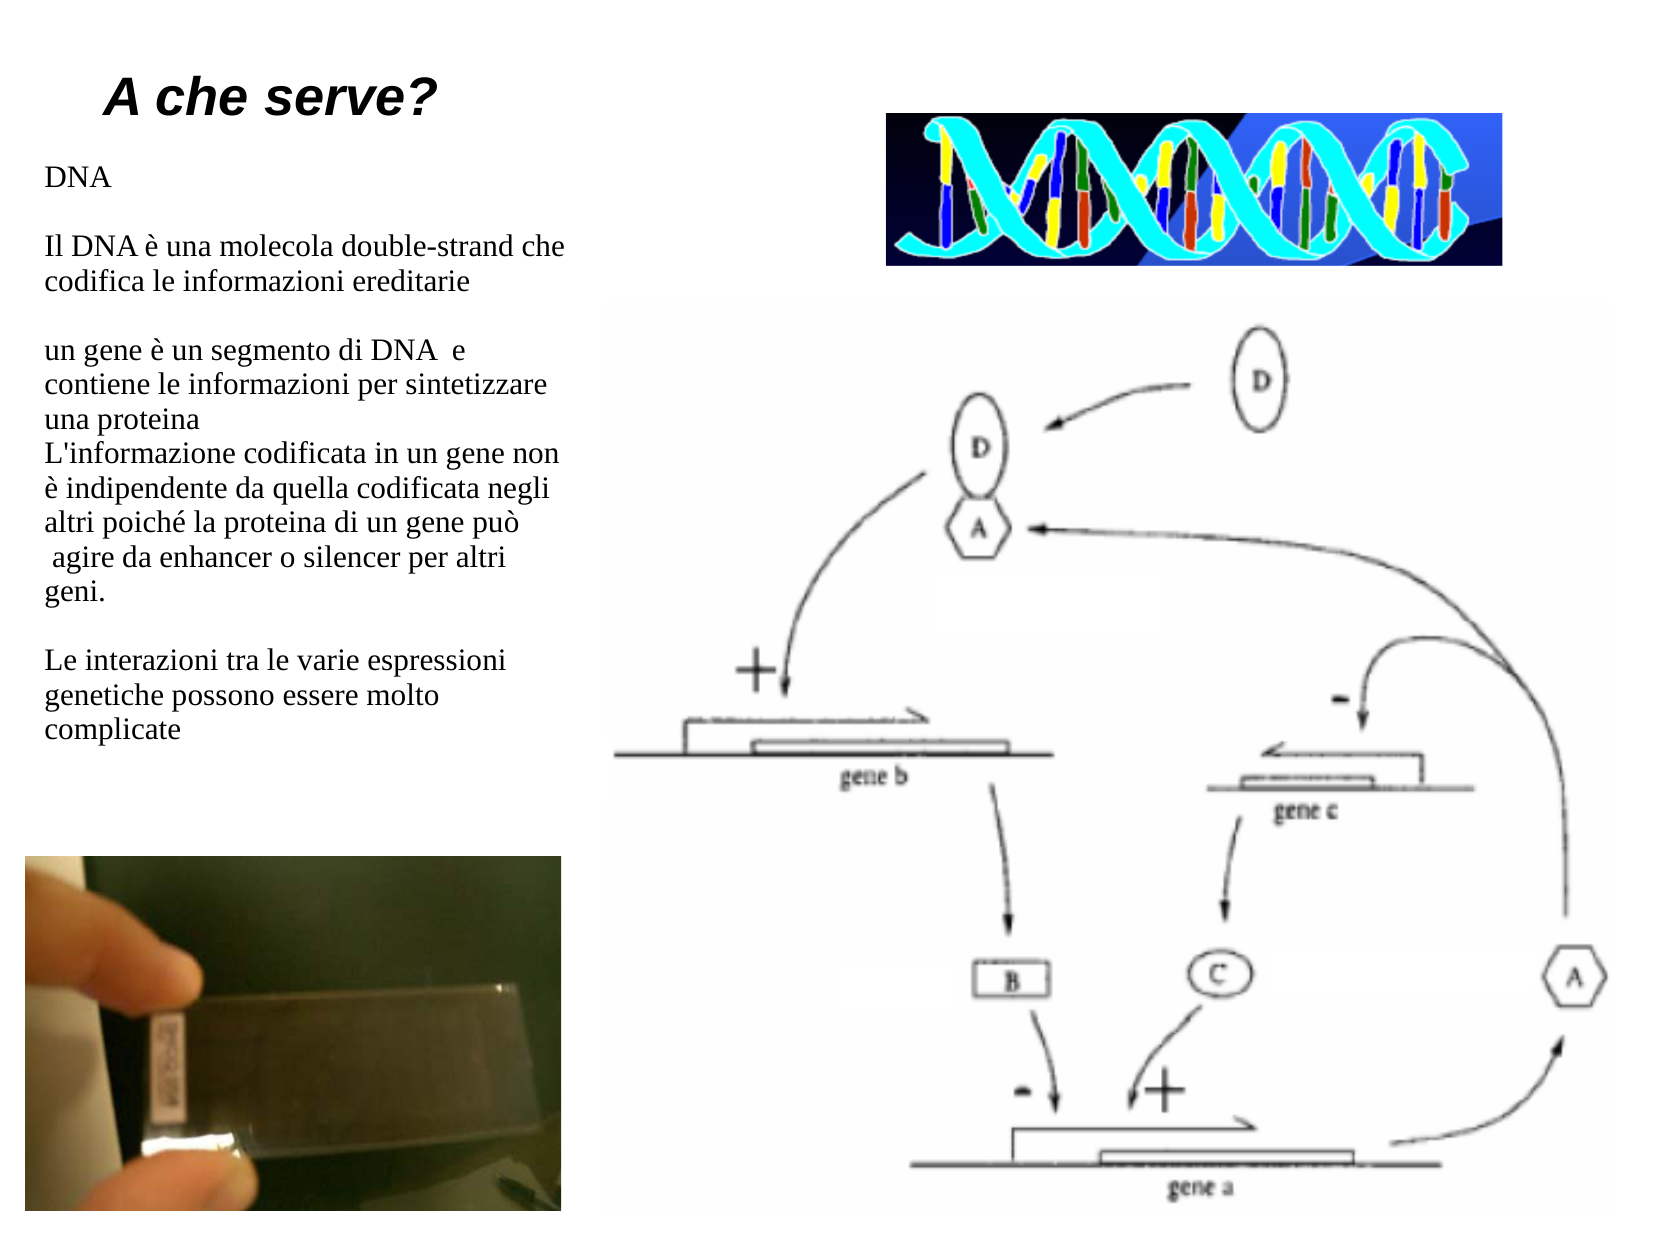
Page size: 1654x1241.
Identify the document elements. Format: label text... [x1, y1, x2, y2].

text_box A che serve? [88, 59, 455, 136]
text_box DNA Il DNA è una molecola double-strand che codifica le informazioni ereditarie un gene è un segmento di DNA e contiene le informazioni per sintetizzare una proteina L'informazione codificata in un gene non è indipendente da quella codificata negli altri poiché la proteina di un gene può agire da enhancer o silencer per altri geni. Le interazioni tra le varie espressioni genetiche possono essere molto complicate [29, 152, 591, 802]
picture [605, 301, 1610, 1217]
picture [885, 113, 1503, 266]
picture [25, 856, 562, 1211]
